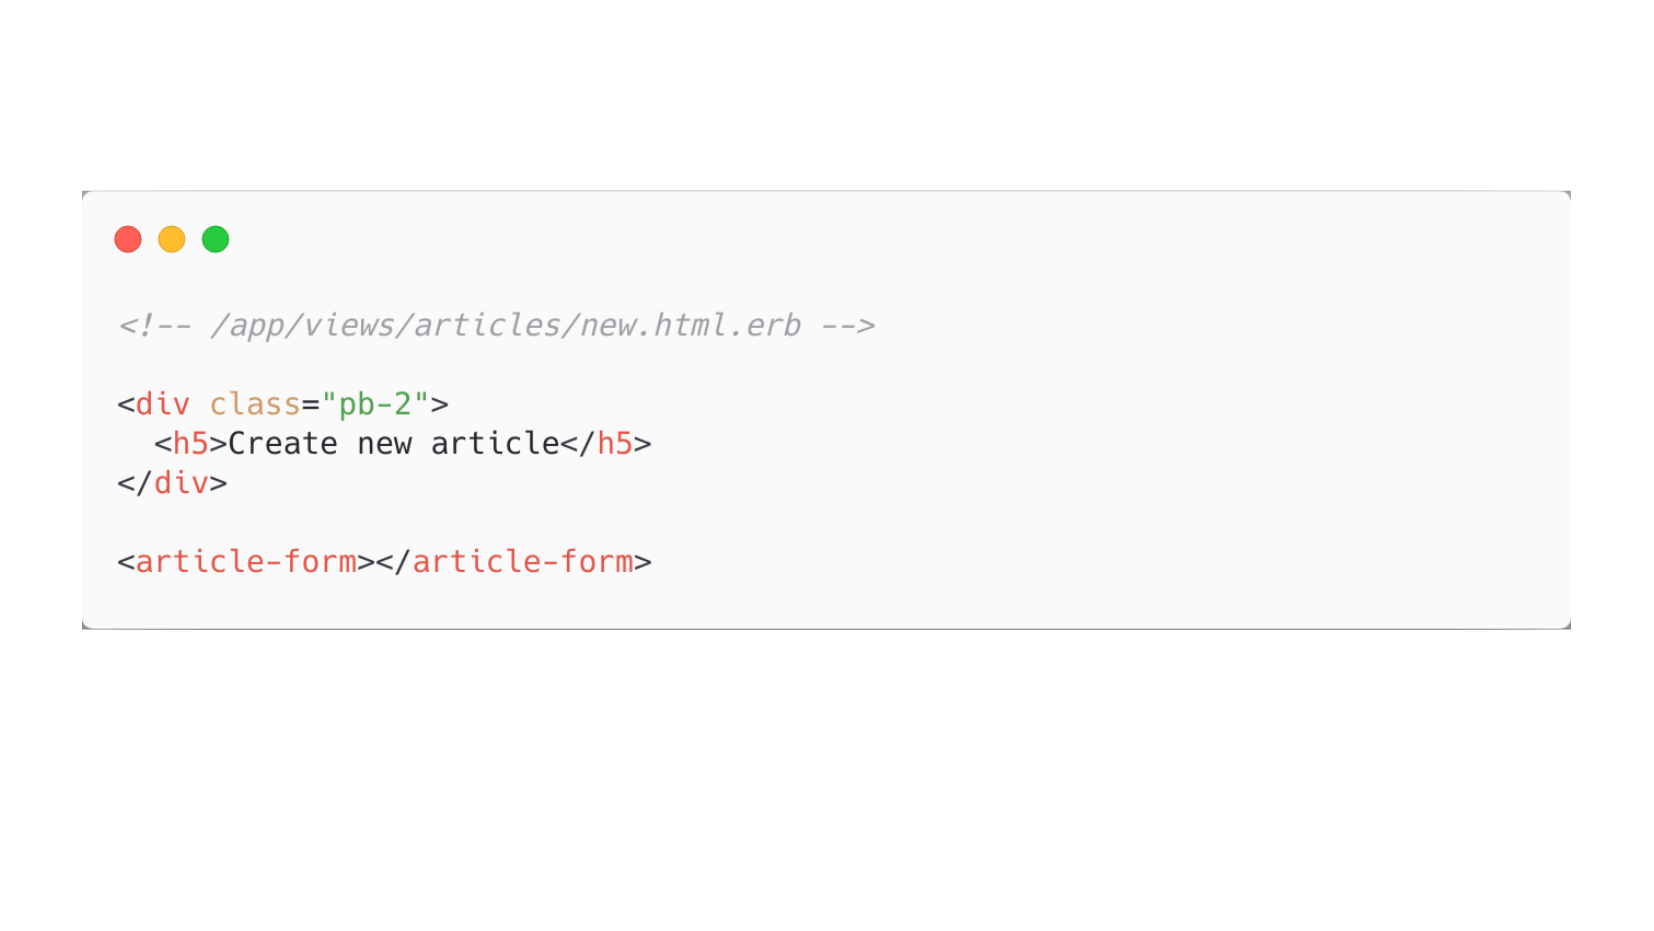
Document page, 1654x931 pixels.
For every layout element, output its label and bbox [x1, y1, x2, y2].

picture [82, 190, 1571, 631]
